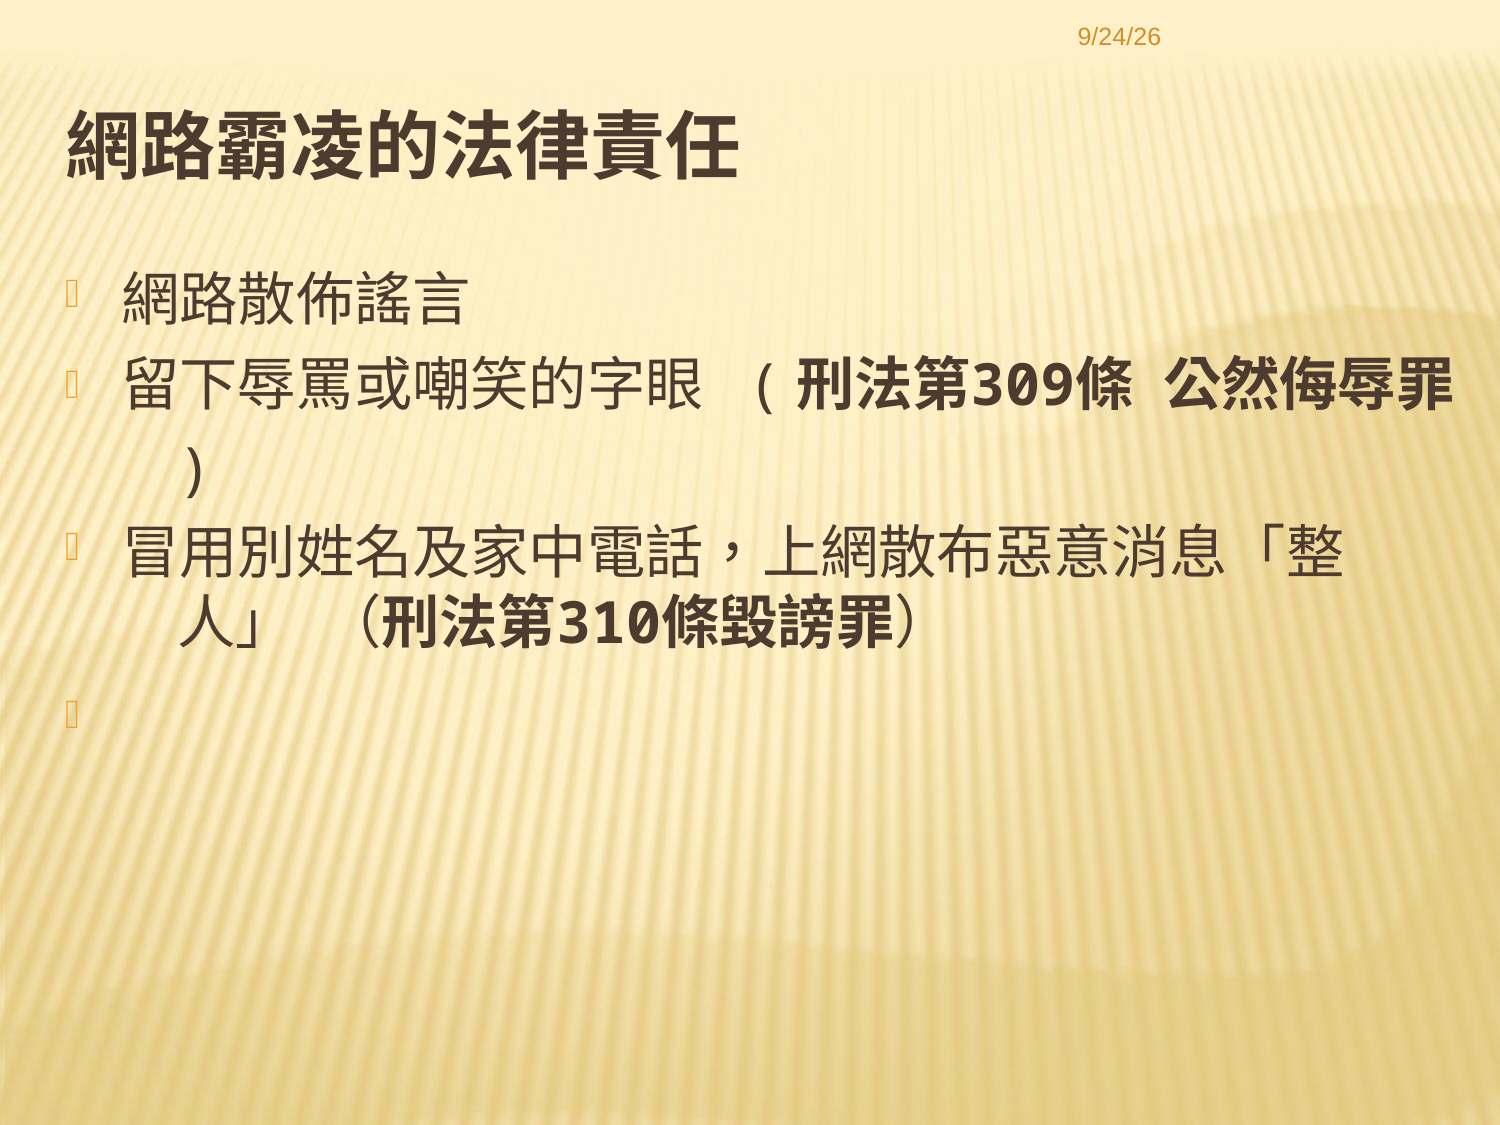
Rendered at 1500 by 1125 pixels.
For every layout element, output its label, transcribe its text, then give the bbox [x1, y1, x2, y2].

text_box [1062, 12, 1476, 60]
list 網路散佈謠言 留下辱罵或嘲笑的字眼 (刑法第309條 公然侮辱罪 ) 冒用別姓名及家中電話，上網散布惡意消息「整人」 （刑法第310條毀謗罪 ） [50, 254, 1476, 998]
title 網路霸凌的法律責任 [50, 75, 1476, 213]
